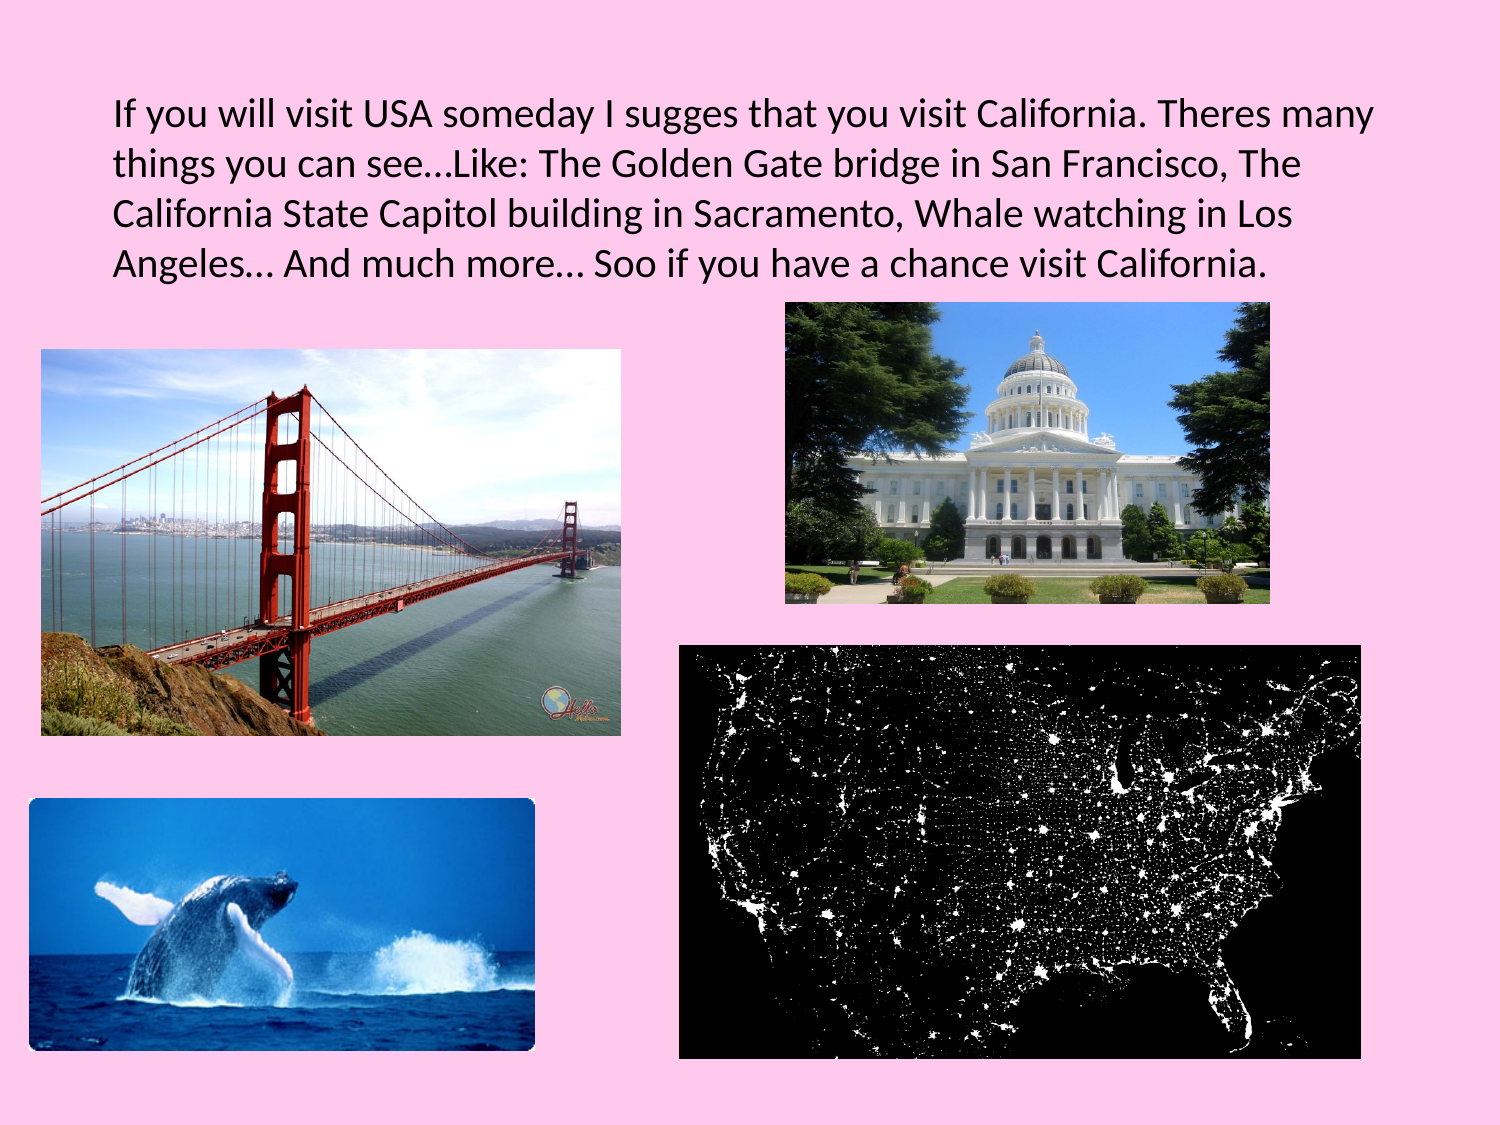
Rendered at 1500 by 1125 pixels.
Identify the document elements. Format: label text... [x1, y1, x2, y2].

picture [41, 349, 621, 736]
picture [785, 302, 1270, 604]
picture [679, 645, 1361, 1059]
picture [29, 798, 535, 1052]
list If you will visit USA someday I sugges that you visit California. Theres many things you can see…Like: The Golden Gate bridge in San Francisco, The California State Capitol building in Sacramento, Whale watching in Los Angeles… And much more… Soo if you have a chance visit California. [41, 78, 1392, 821]
